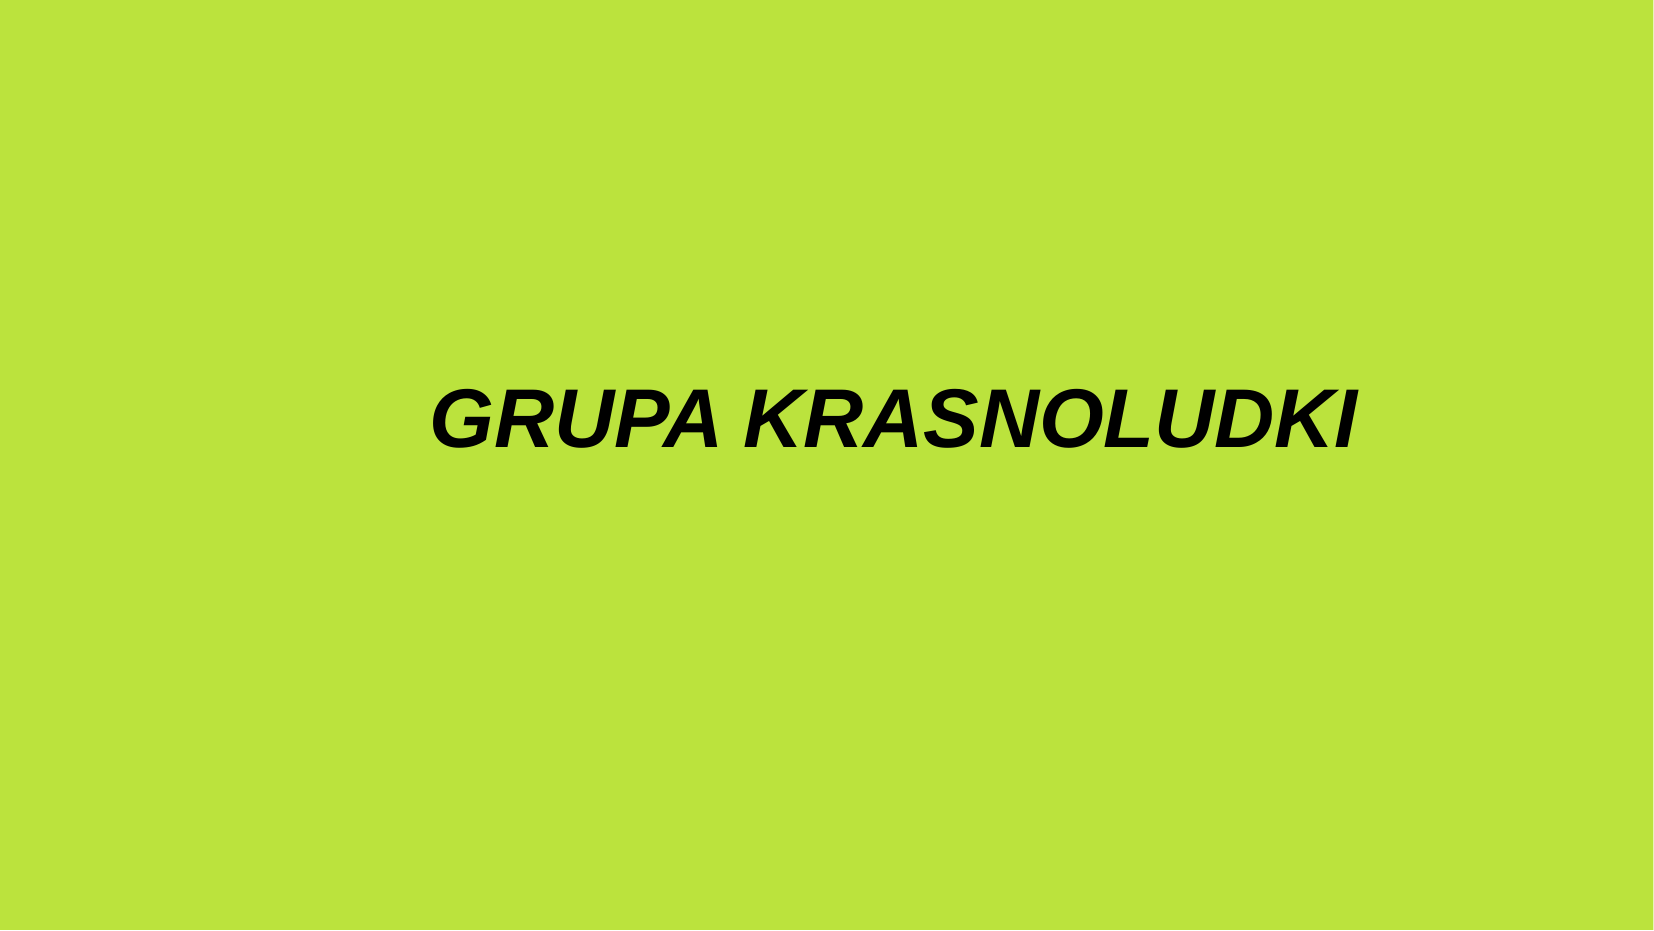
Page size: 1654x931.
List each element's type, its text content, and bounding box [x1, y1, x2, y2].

text_box GRUPA KRASNOLUDKI [414, 364, 1374, 473]
